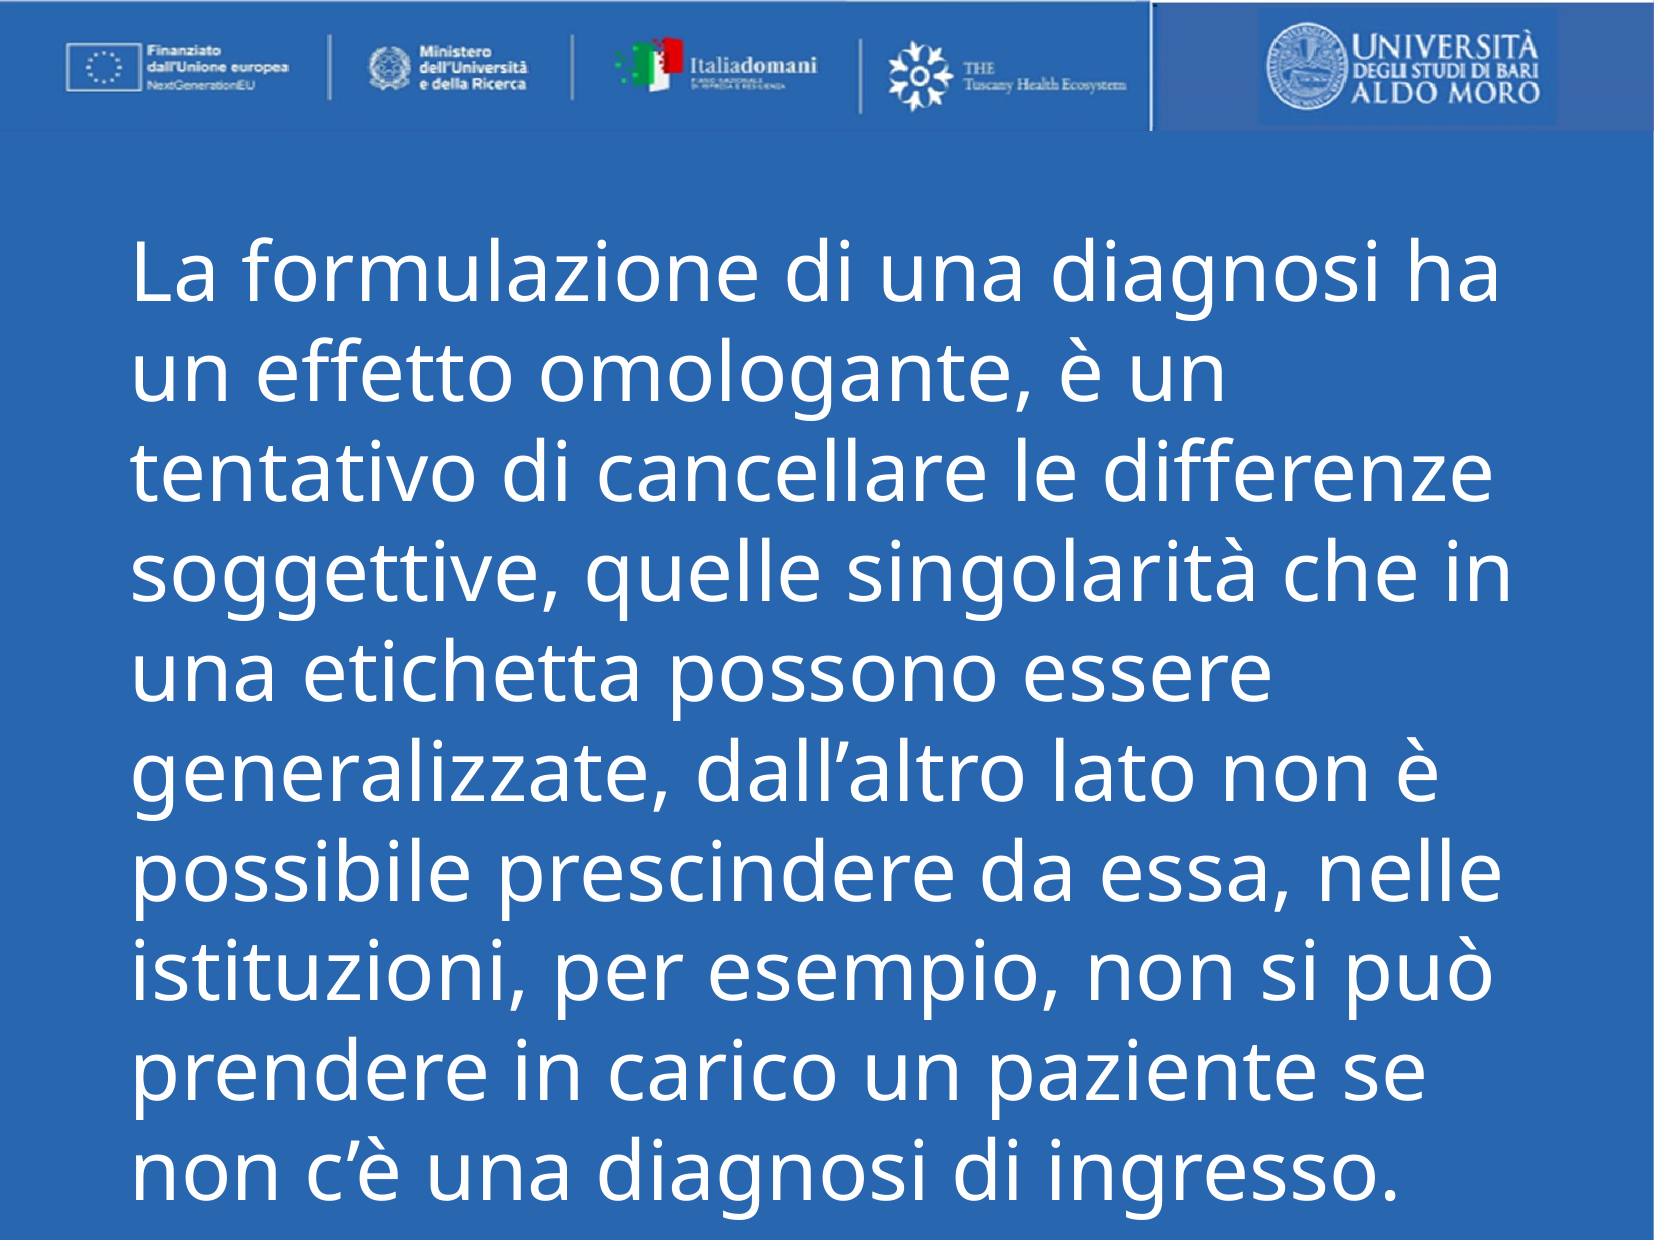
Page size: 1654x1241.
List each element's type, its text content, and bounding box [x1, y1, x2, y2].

picture [0, 0, 1654, 132]
subtitle La formulazione di una diagnosi ha un effetto omologante, è un tentativo di cancellare le differenze soggettive, quelle singolarità che in una etichetta possono essere generalizzate, dall’altro lato non è possibile prescindere da essa, nelle istituzioni, per esempio, non si può prendere in carico un paziente se non c’è una diagnosi di ingresso. [115, 210, 1539, 949]
